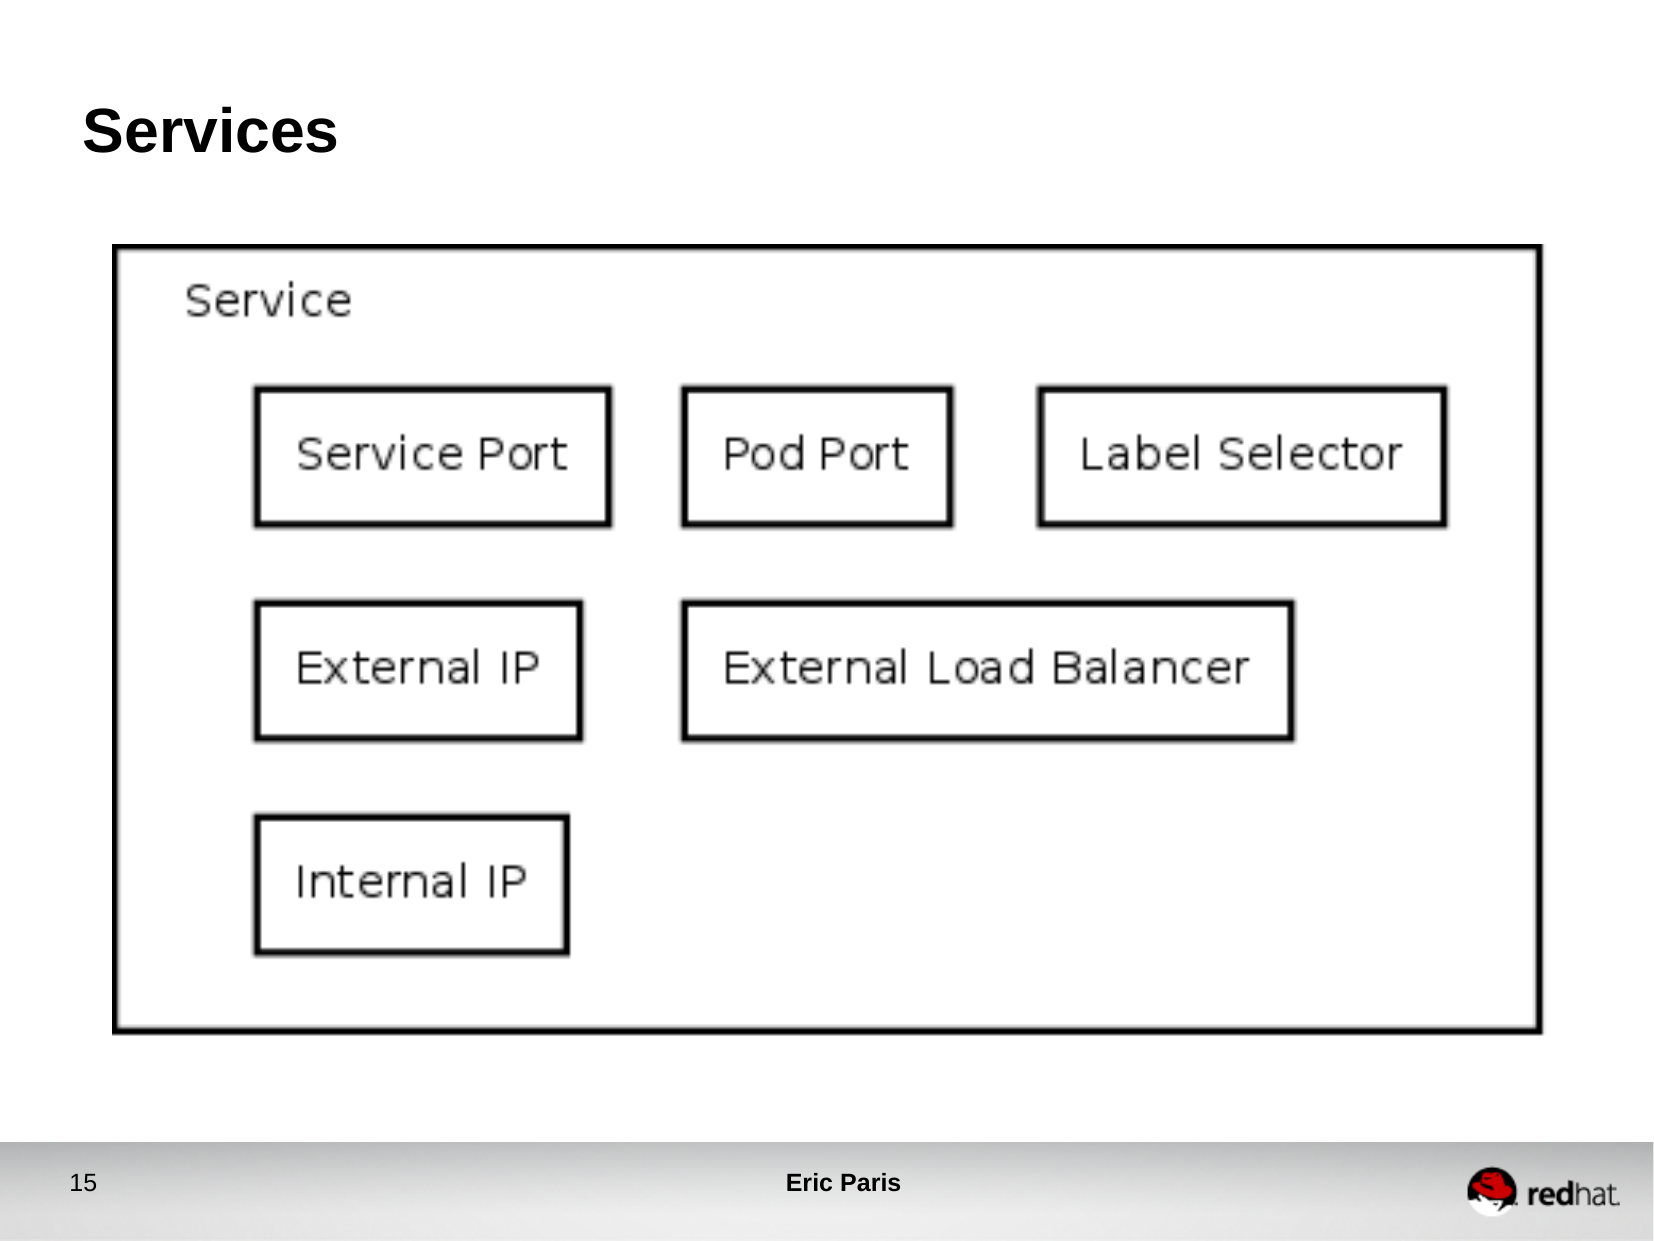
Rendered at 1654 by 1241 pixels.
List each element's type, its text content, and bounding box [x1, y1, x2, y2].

picture [112, 244, 1550, 1039]
picture [0, 1142, 1654, 1241]
title Services [82, 37, 1571, 226]
